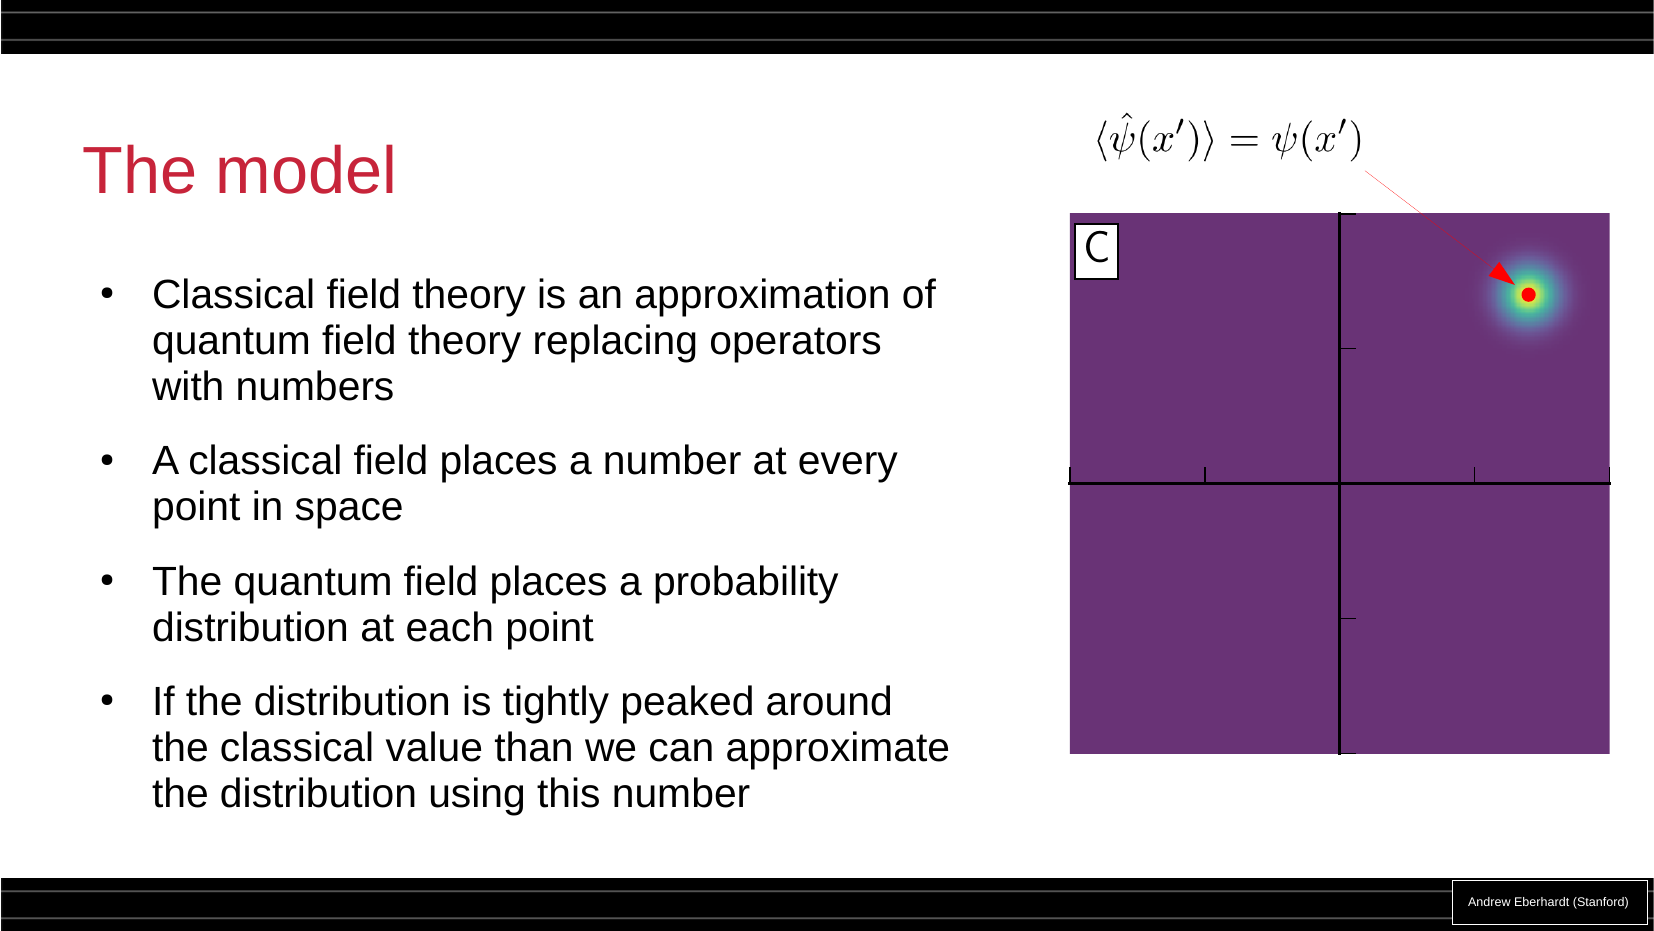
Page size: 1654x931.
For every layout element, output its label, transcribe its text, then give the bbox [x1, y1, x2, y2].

text_box Andrew Eberhardt (Stanford) [1452, 880, 1648, 925]
picture [1055, 198, 1626, 769]
title The model [82, 92, 1571, 249]
picture [1, 878, 1654, 931]
picture [1095, 104, 1365, 171]
list Classical field theory is an approximation of quantum field theory replacing operators with numbers A classical field places a number at every point in space The quantum field places a probability distribution at each point If the distribution is tightly peaked around the classical value than we can approximate the distribution using this number [82, 271, 961, 851]
picture [1, 0, 1654, 54]
